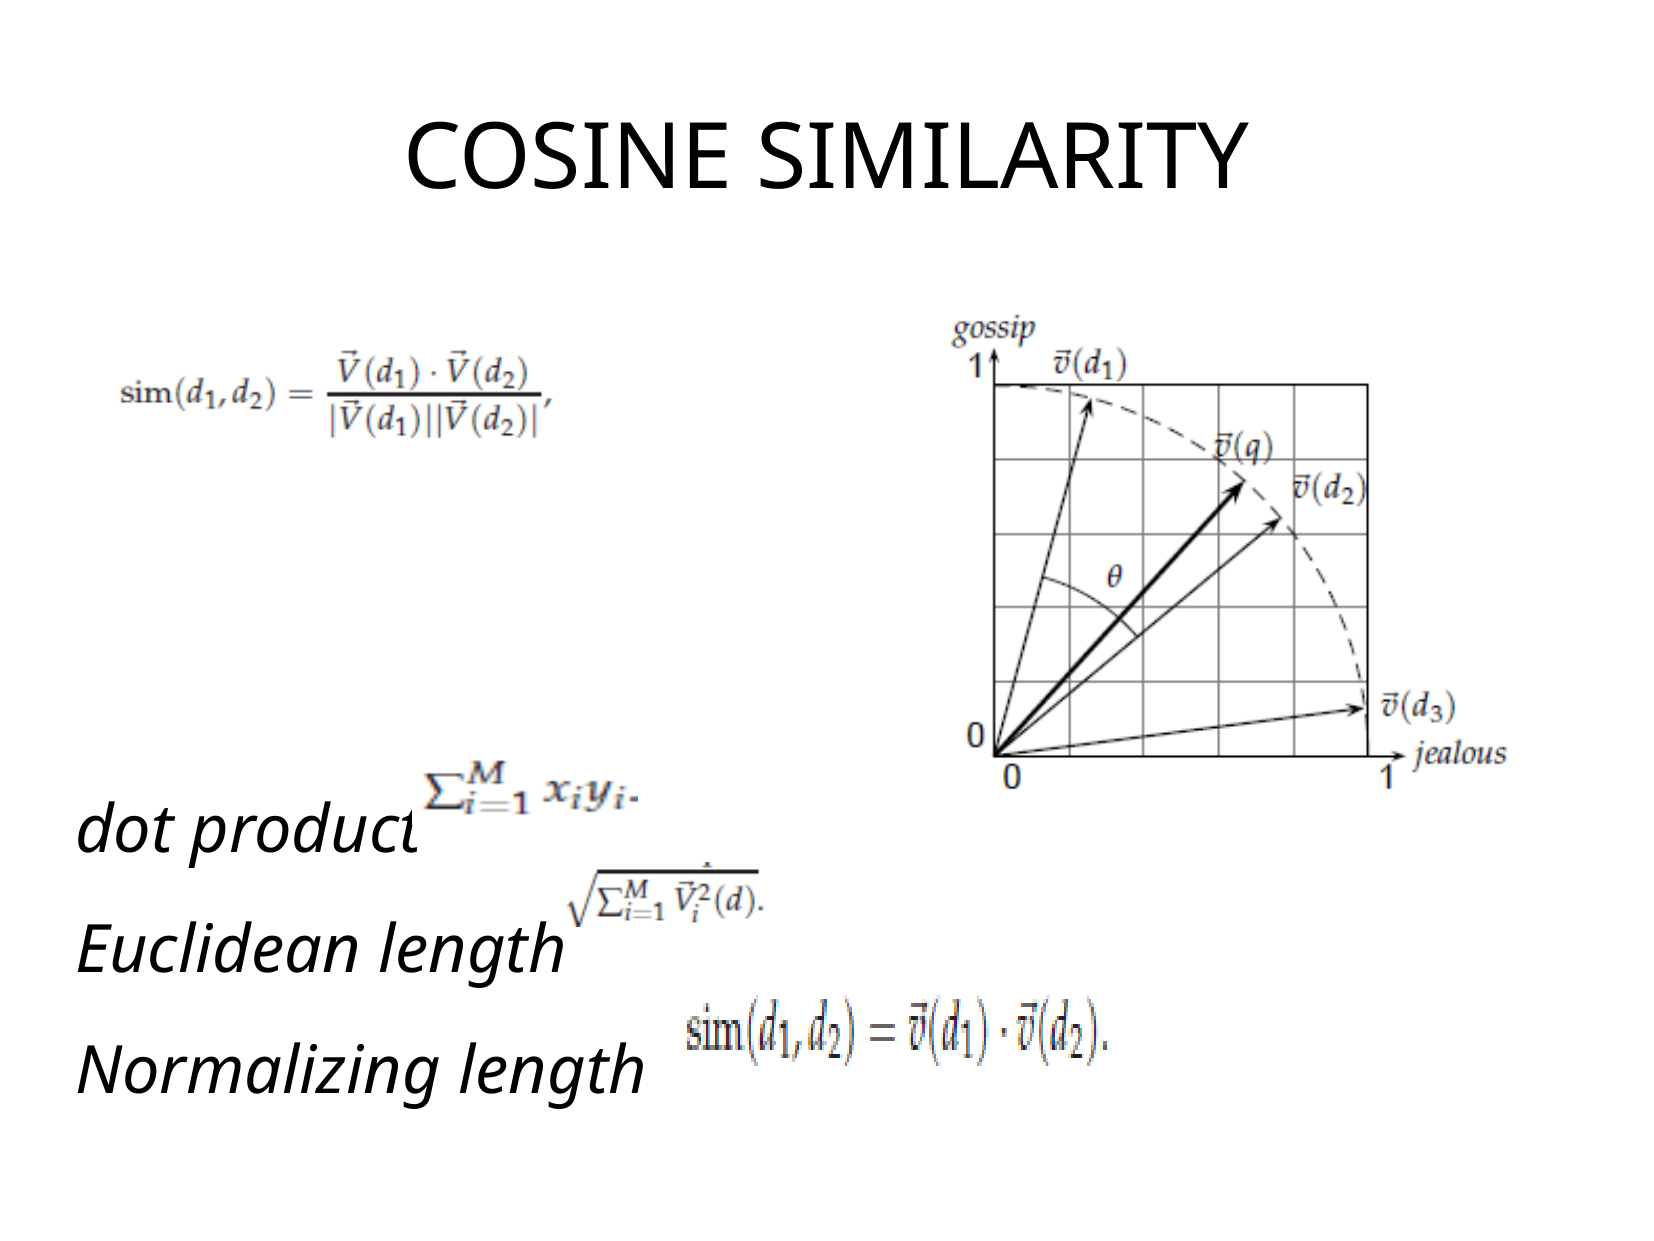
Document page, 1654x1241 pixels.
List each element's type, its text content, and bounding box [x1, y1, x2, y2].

list dot product Euclidean length Normalizing length [75, 300, 1564, 1241]
picture [937, 299, 1537, 811]
picture [412, 749, 638, 826]
picture [105, 337, 563, 463]
picture [672, 974, 1126, 1088]
title COSINE SIMILARITY [82, 56, 1571, 250]
picture [562, 862, 778, 928]
